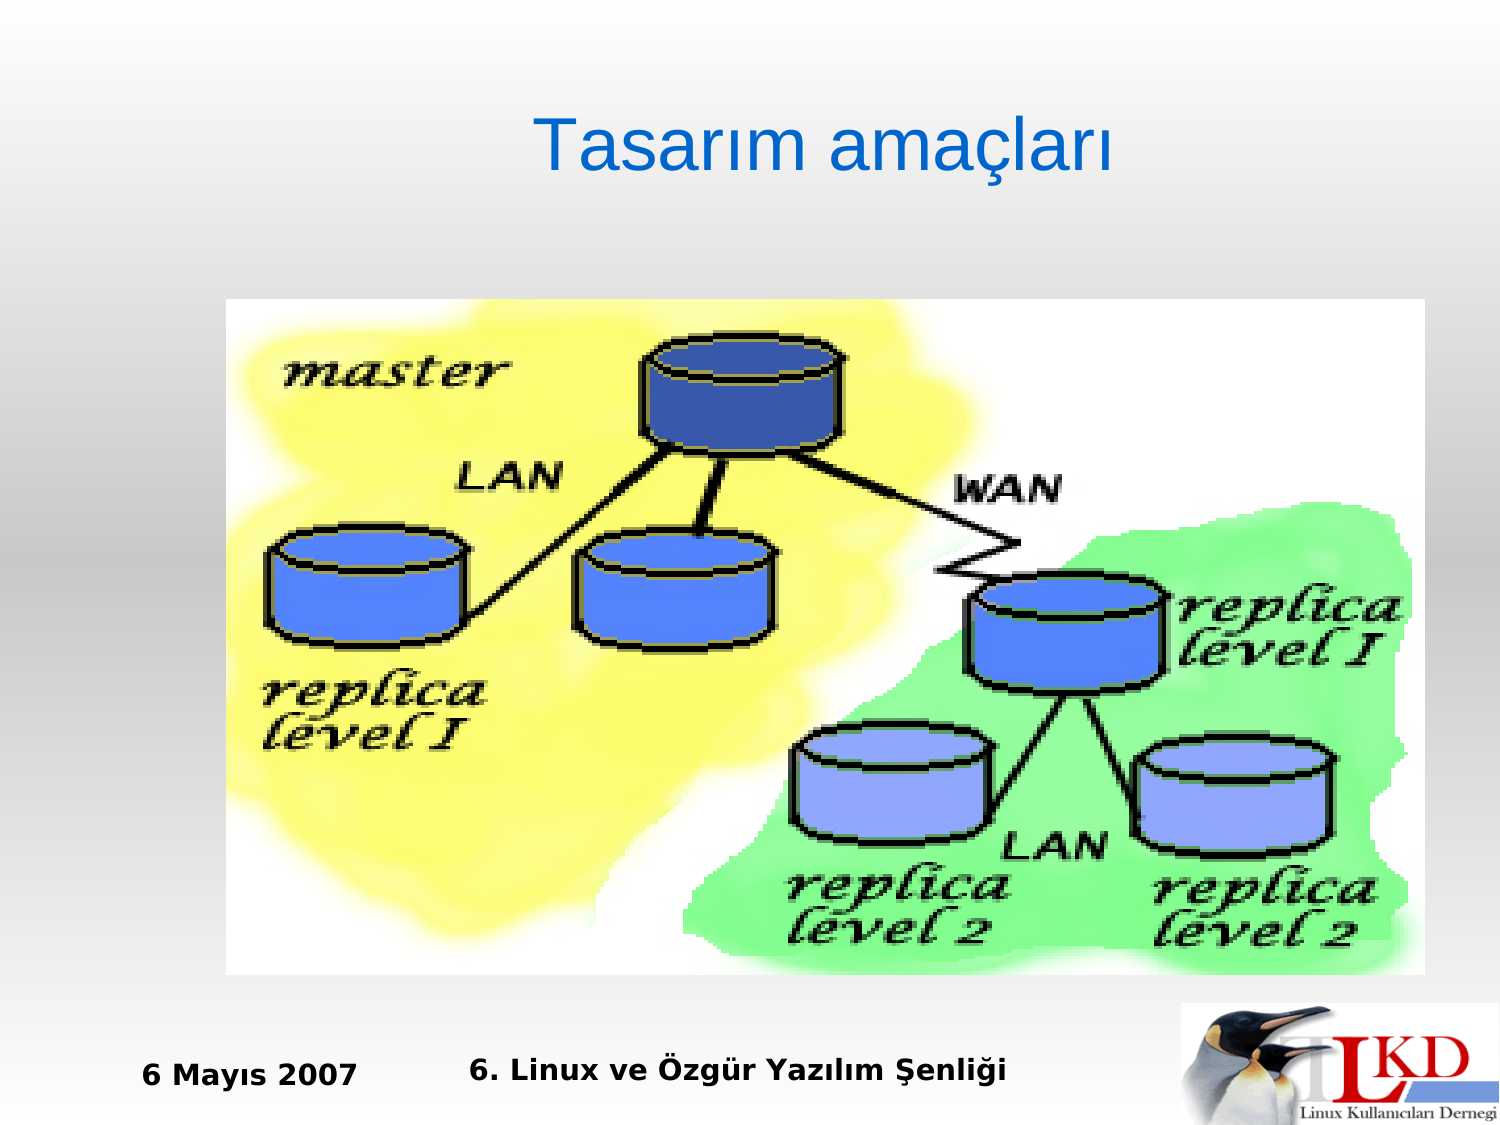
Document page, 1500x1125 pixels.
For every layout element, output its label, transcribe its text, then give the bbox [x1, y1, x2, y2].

title Tasarım amaçları [224, 49, 1425, 238]
picture [1181, 1003, 1499, 1125]
picture [226, 299, 1425, 975]
